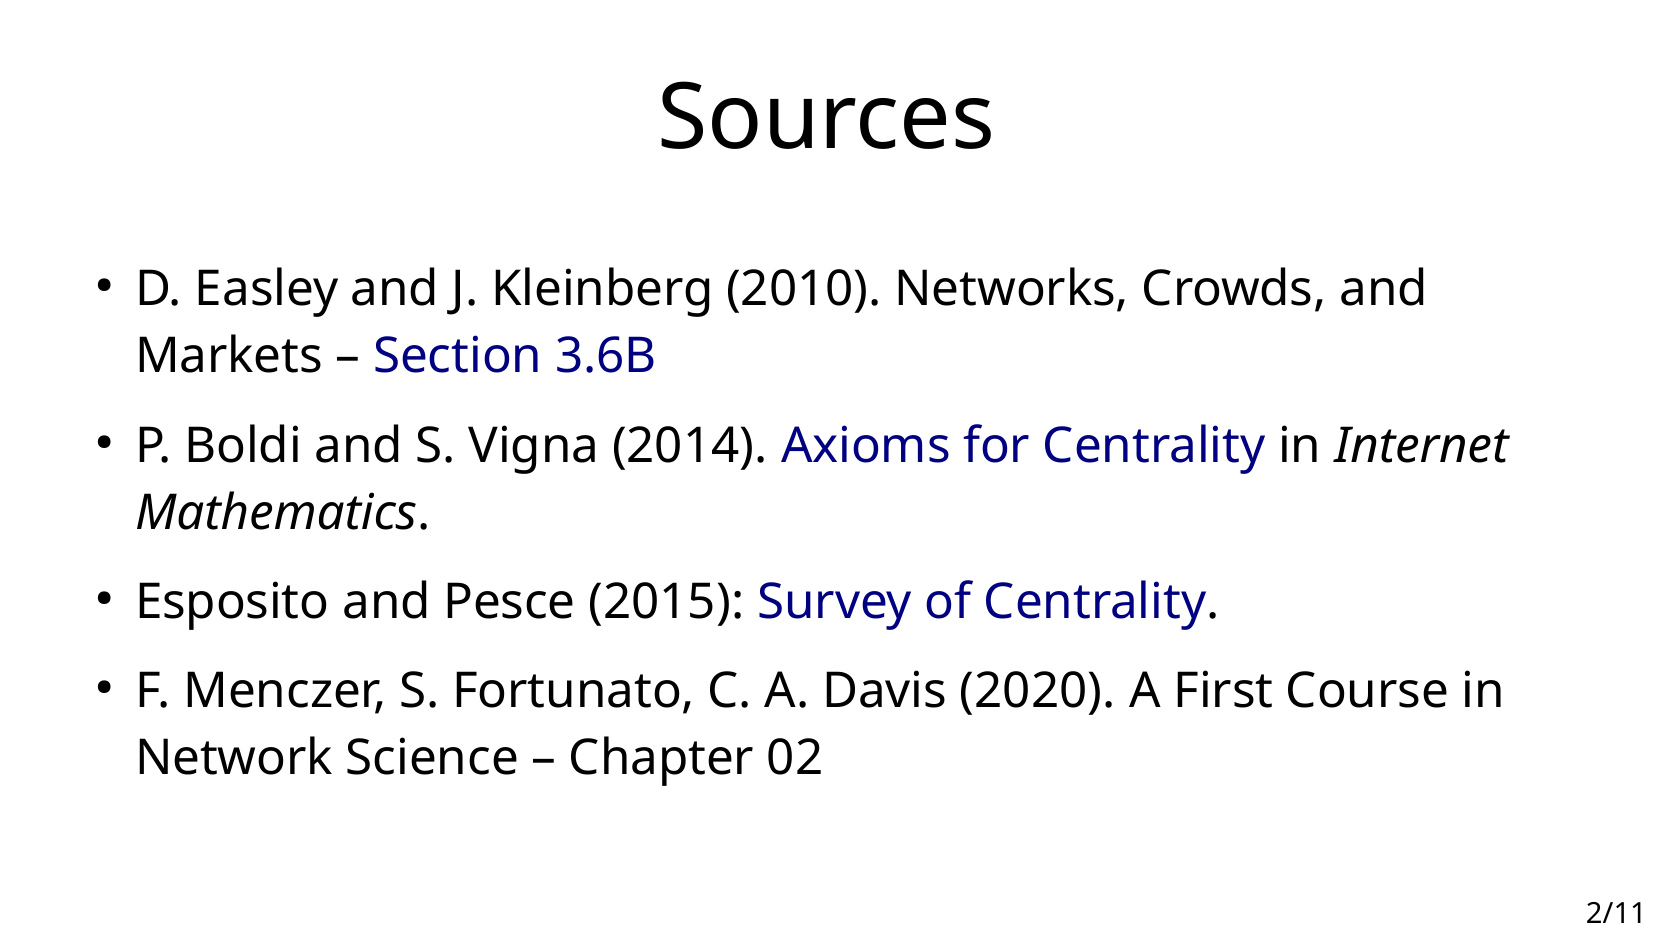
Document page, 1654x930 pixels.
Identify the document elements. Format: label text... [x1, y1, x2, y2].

list D. Easley and J. Kleinberg (2010). Networks, Crowds, and Markets – Section 3.6B P. Boldi and S. Vigna (2014). Axioms for Centrality in Internet Mathematics. Esposito and Pesce (2015): Survey of Centrality. F. Menczer, S. Fortunato, C. A. Davis (2020). A First Course in Network Science – Chapter 02 [82, 252, 1571, 793]
title Sources [82, 1, 1571, 225]
